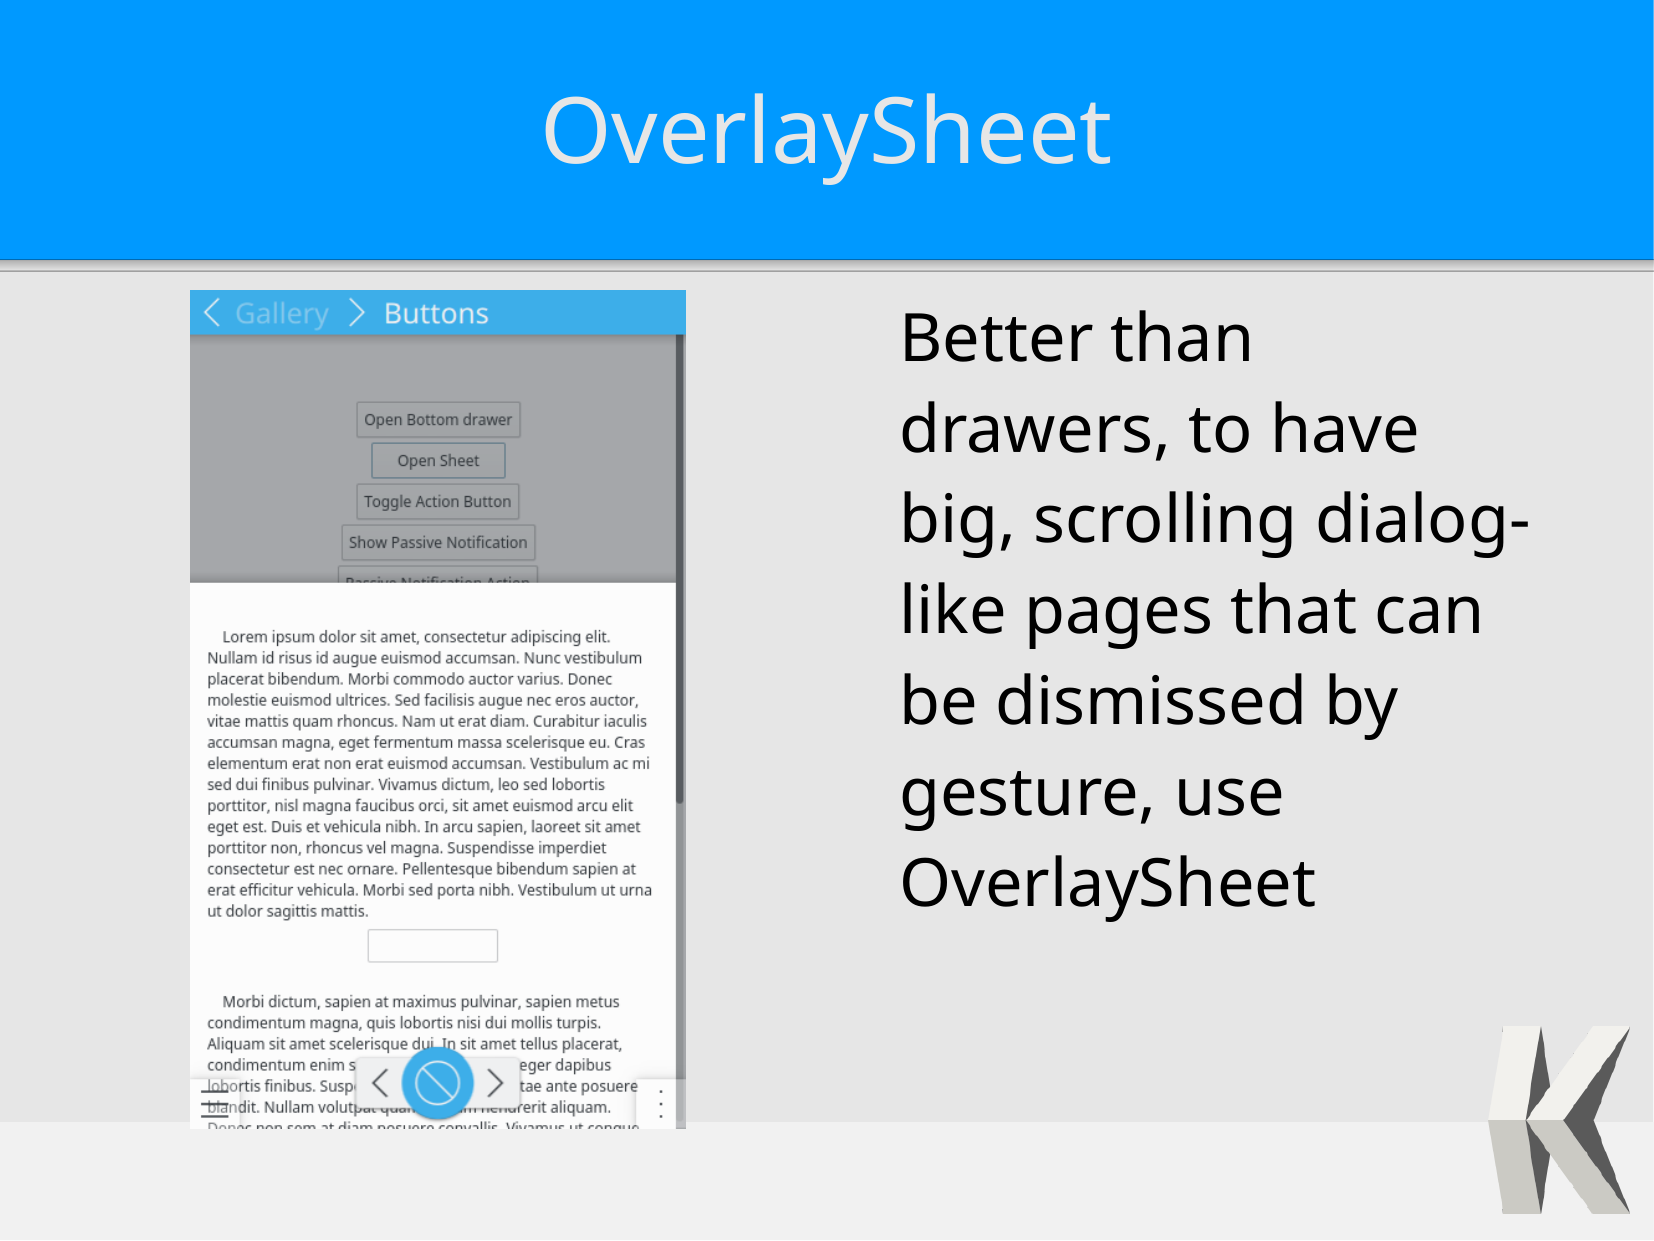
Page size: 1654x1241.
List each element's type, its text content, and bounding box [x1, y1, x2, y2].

title OverlaySheet [82, 24, 1571, 232]
picture [1488, 1026, 1630, 1214]
picture [190, 290, 686, 1129]
list Better than drawers, to have big, scrolling dialog-like pages that can be dismissed by gesture, use OverlaySheet [828, 290, 1539, 1010]
